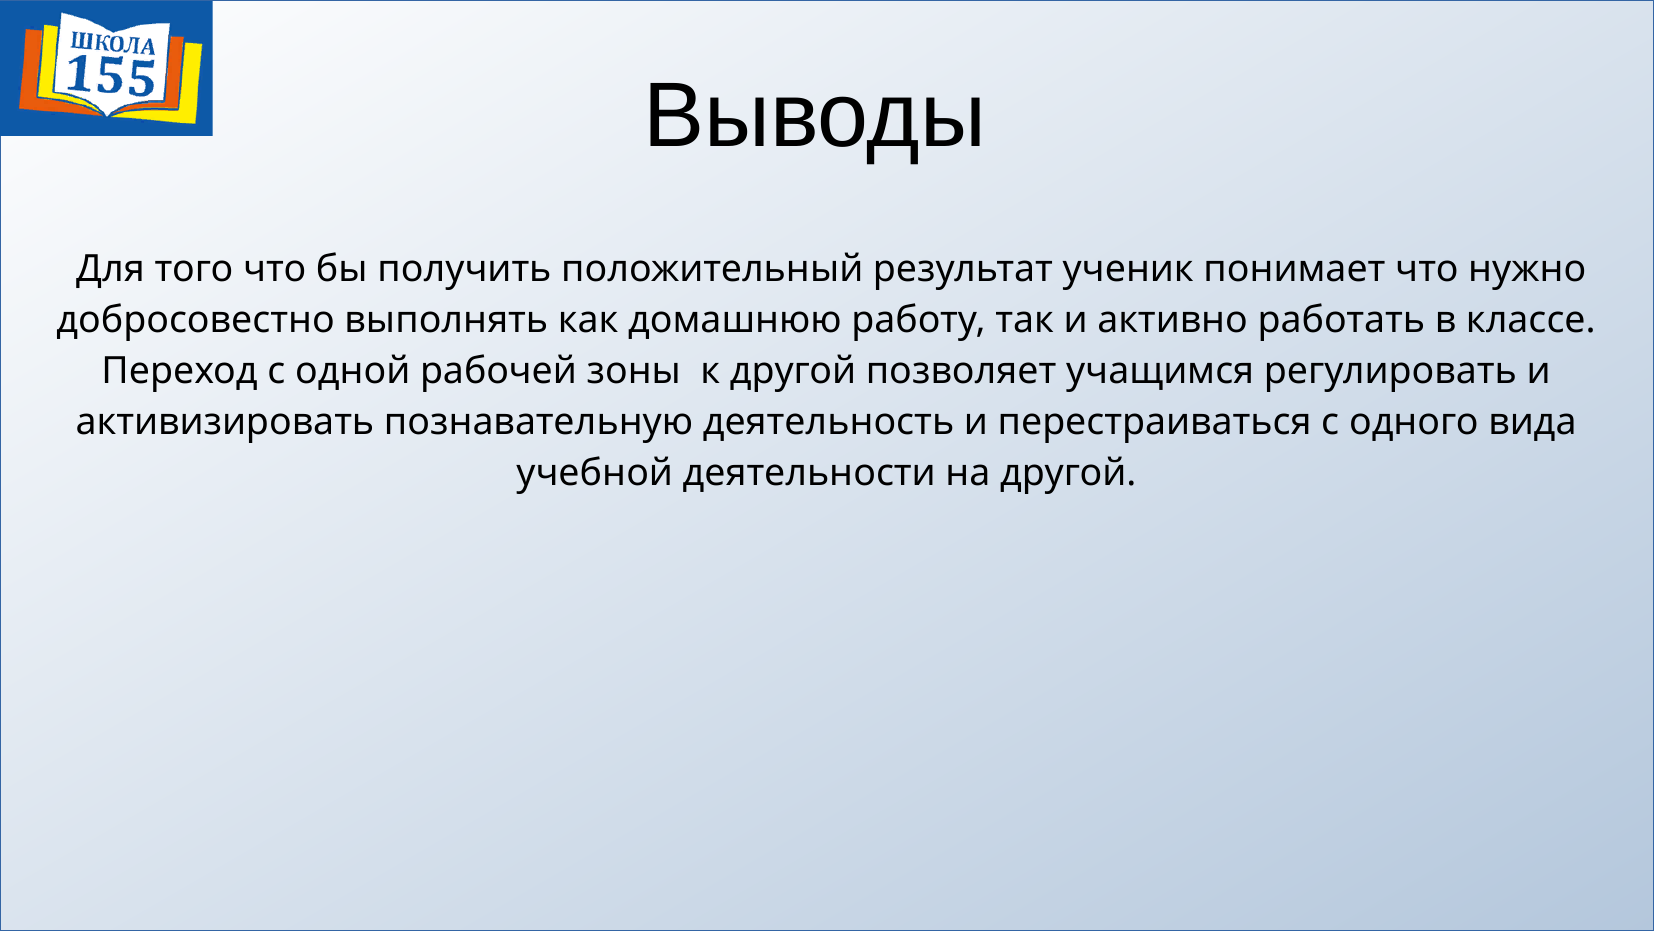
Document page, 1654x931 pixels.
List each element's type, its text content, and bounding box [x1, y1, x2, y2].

subtitle Для того что бы получить положительный результат ученик понимает что нужно добросовестно выполнять как домашнюю работу, так и активно работать в классе. Переход с одной рабочей зоны к другой позволяет учащимся регулировать и активизировать познавательную деятельность и перестраиваться с одного вида учебной деятельности на другой. [23, 199, 1630, 813]
title Выводы [70, 36, 1559, 192]
text_box [0, 0, 1654, 931]
picture [0, 1, 213, 136]
